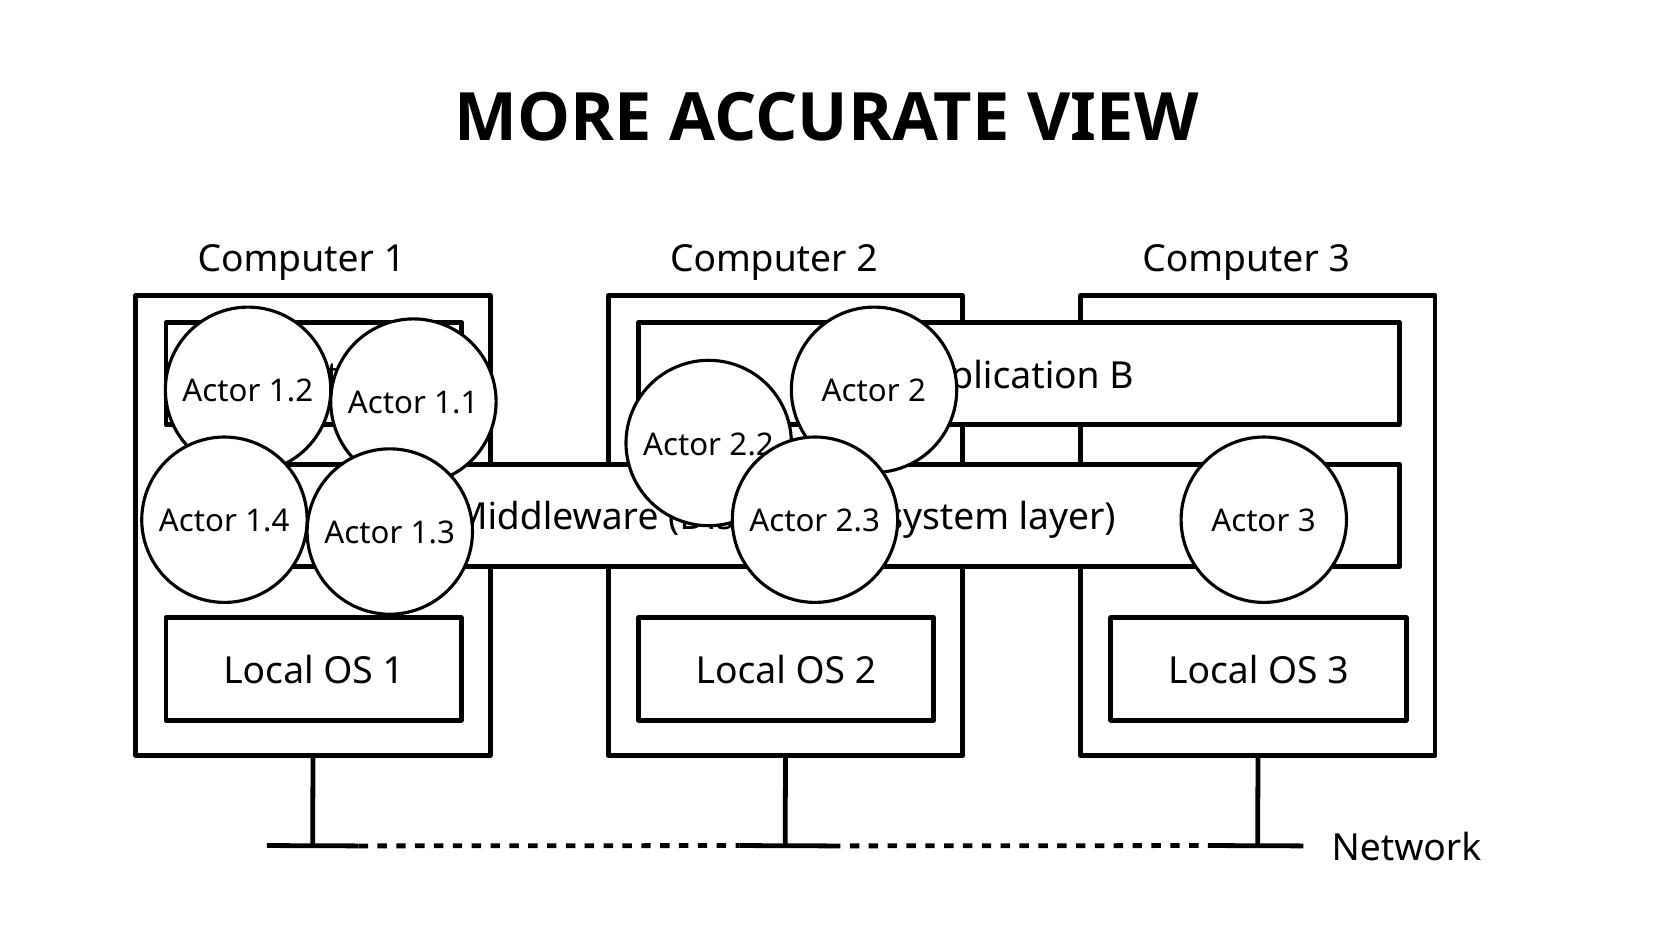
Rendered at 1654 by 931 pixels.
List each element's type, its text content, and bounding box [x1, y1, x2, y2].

text_box Local OS 1 [166, 617, 462, 721]
text_box Actor 2.3 [732, 437, 898, 603]
text_box Actor 2 [791, 307, 957, 472]
text_box Middleware (Distributed system layer) [452, 464, 746, 567]
text_box Middleware (Distributed system layer) [884, 464, 1201, 567]
text_box Actor 1.3 [307, 448, 473, 615]
text_box Middleware (Distributed system layer) [287, 464, 340, 515]
text_box Actor 2.2 [625, 360, 792, 526]
title MORE ACCURATE VIEW [82, 36, 1571, 193]
text_box Network [1316, 813, 1518, 929]
text_box Application A [166, 322, 182, 373]
text_box Computer 3 [1127, 224, 1388, 339]
text_box Computer 1 [182, 224, 443, 339]
text_box Local OS 3 [1110, 617, 1407, 721]
text_box Actor 1.4 [141, 437, 308, 603]
text_box Actor 1.2 [165, 307, 331, 464]
text_box Application A [315, 339, 358, 368]
text_box Application B [638, 322, 808, 425]
text_box Computer 2 [655, 224, 916, 339]
text_box Middleware (Distributed system layer) [1326, 464, 1400, 567]
text_box Actor 3 [1181, 437, 1347, 603]
text_box Application B [923, 322, 1400, 425]
text_box Local OS 2 [638, 617, 934, 721]
text_box Actor 1.1 [330, 318, 497, 475]
